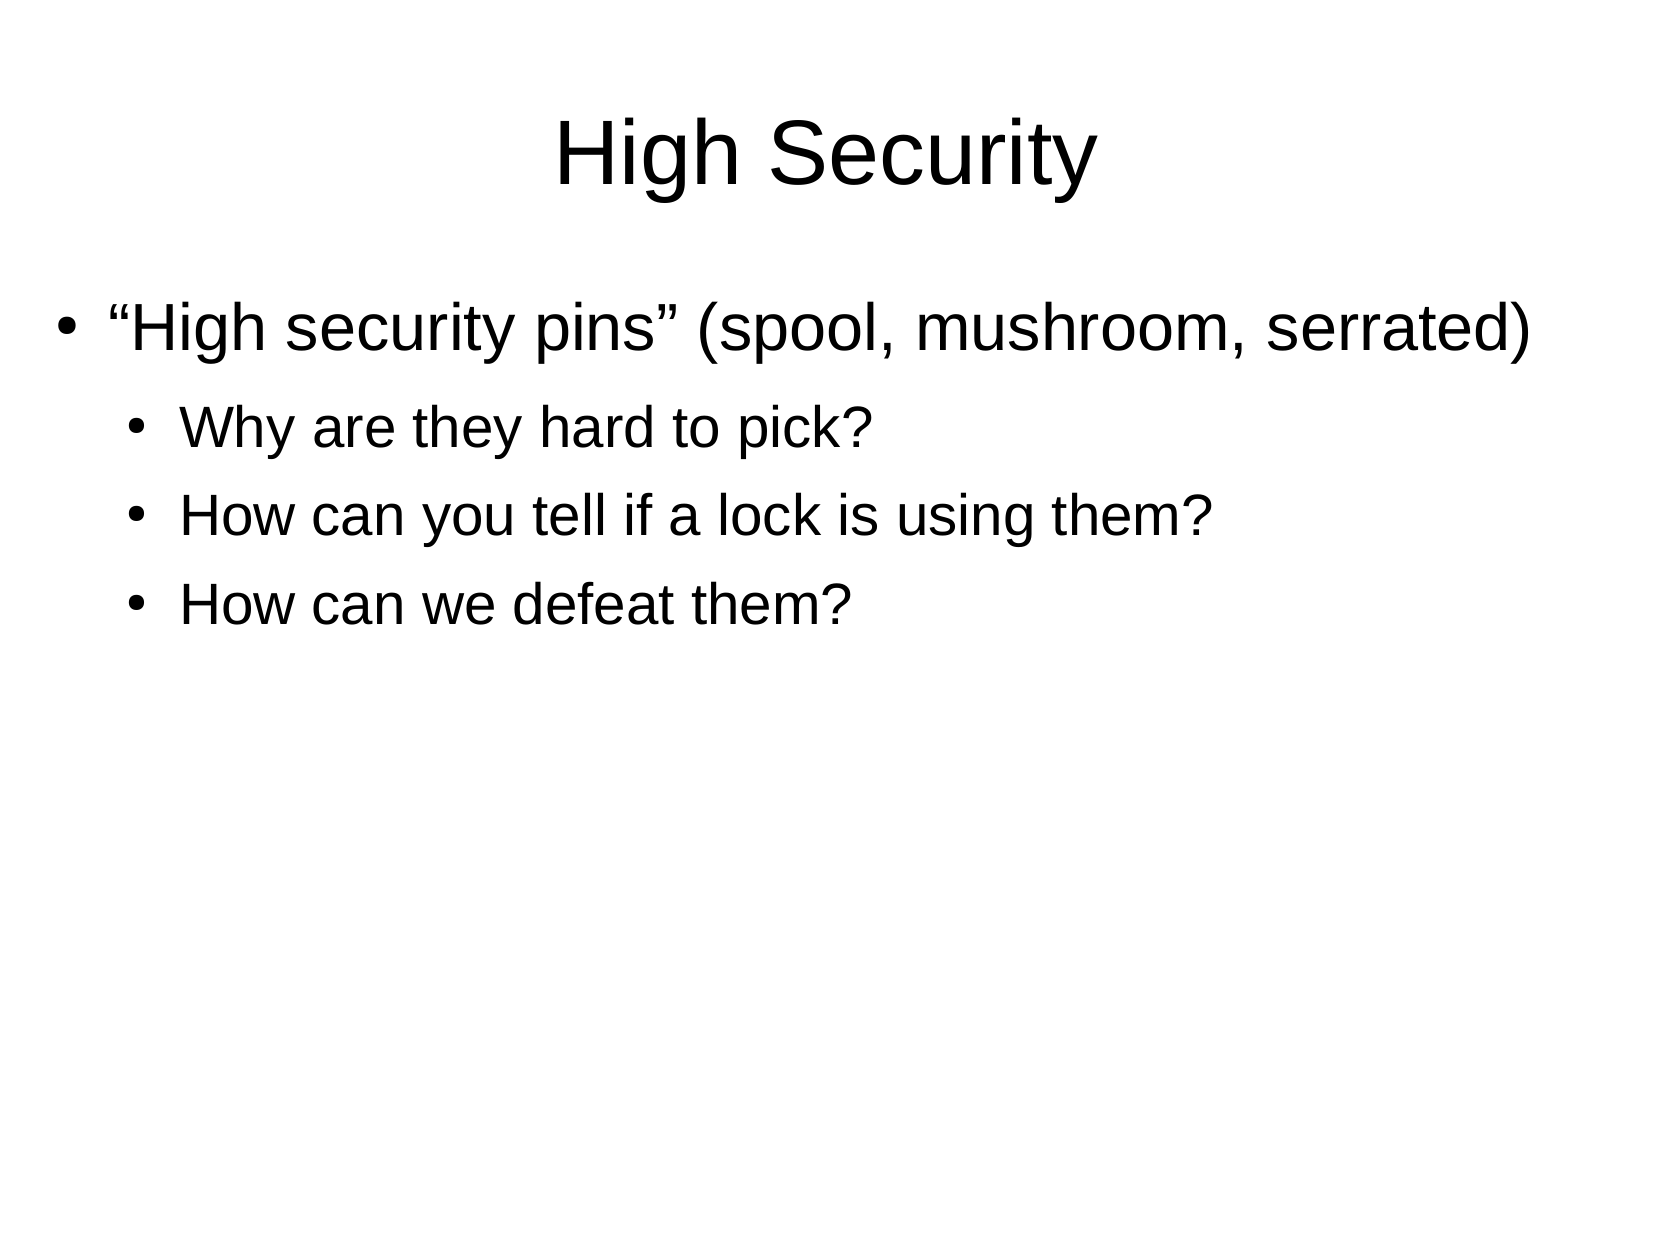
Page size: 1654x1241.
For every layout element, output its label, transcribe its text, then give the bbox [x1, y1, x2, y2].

title High Security [82, 56, 1571, 250]
list “High security pins” (spool, mushroom, serrated) Why are they hard to pick? How can you tell if a lock is using them? How can we defeat them? [37, 290, 1613, 1109]
